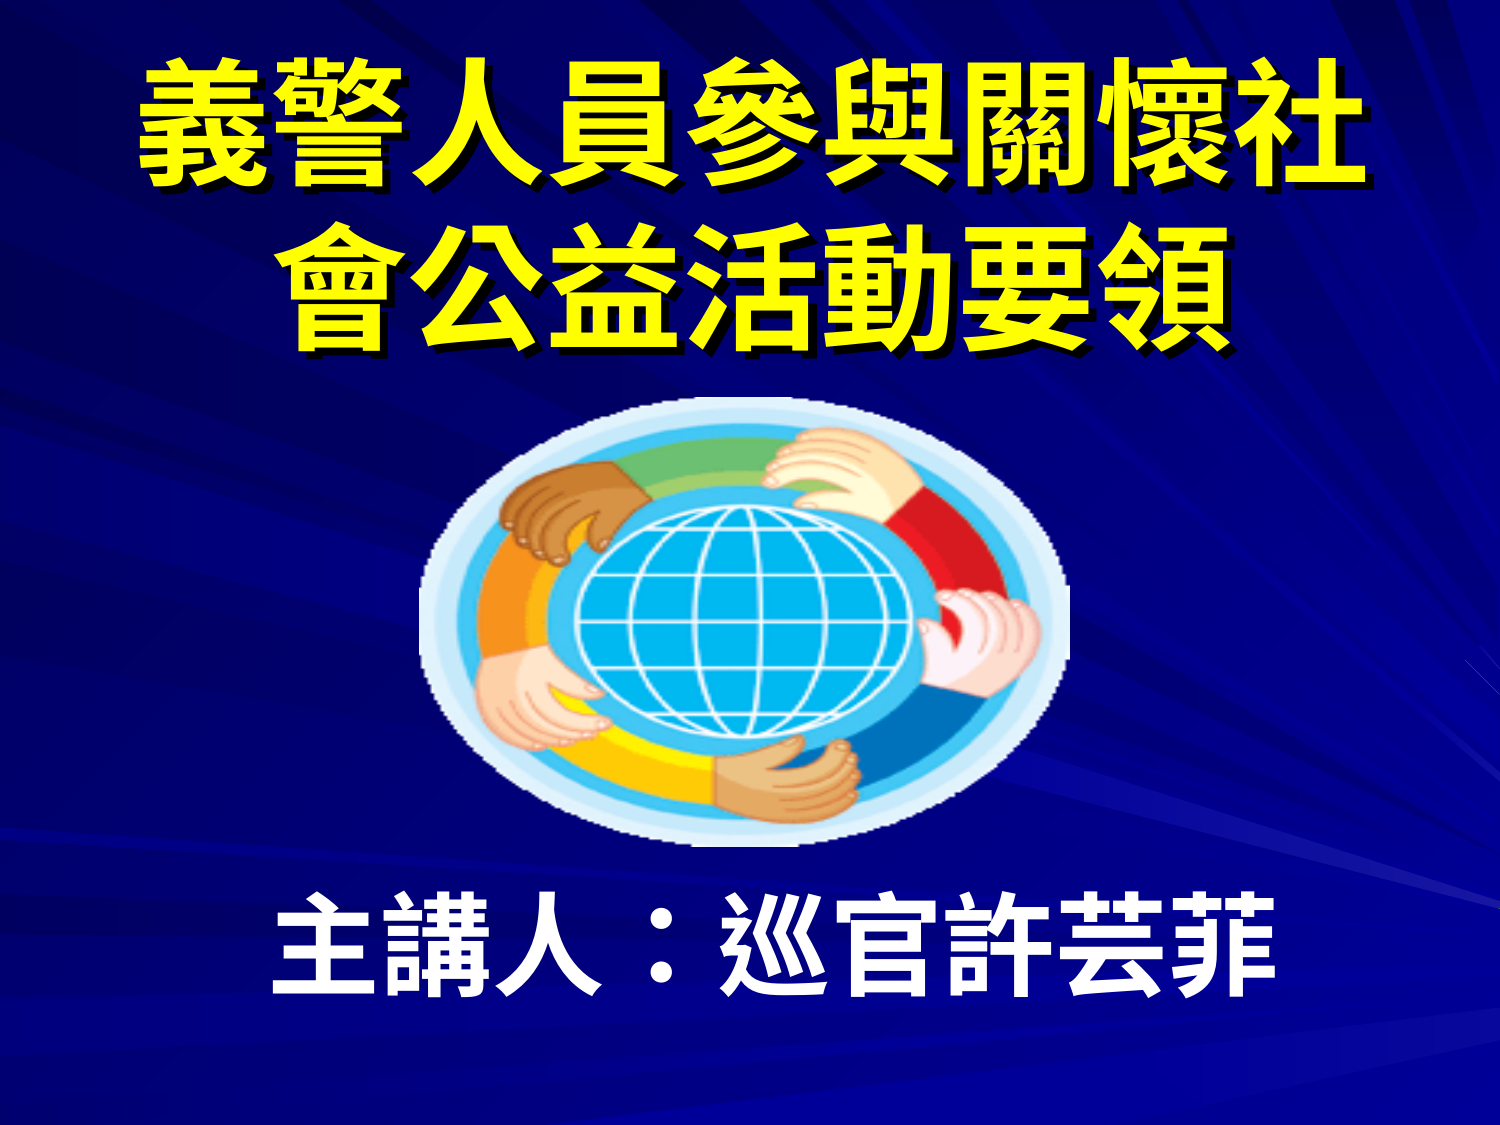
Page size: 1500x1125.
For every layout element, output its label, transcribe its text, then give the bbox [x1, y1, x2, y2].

title 義警人員參與關懷社會公益活動要領 [76, 101, 1427, 303]
picture [419, 397, 1070, 847]
text_box 主講人：巡官許芸菲 [194, 867, 1353, 1125]
